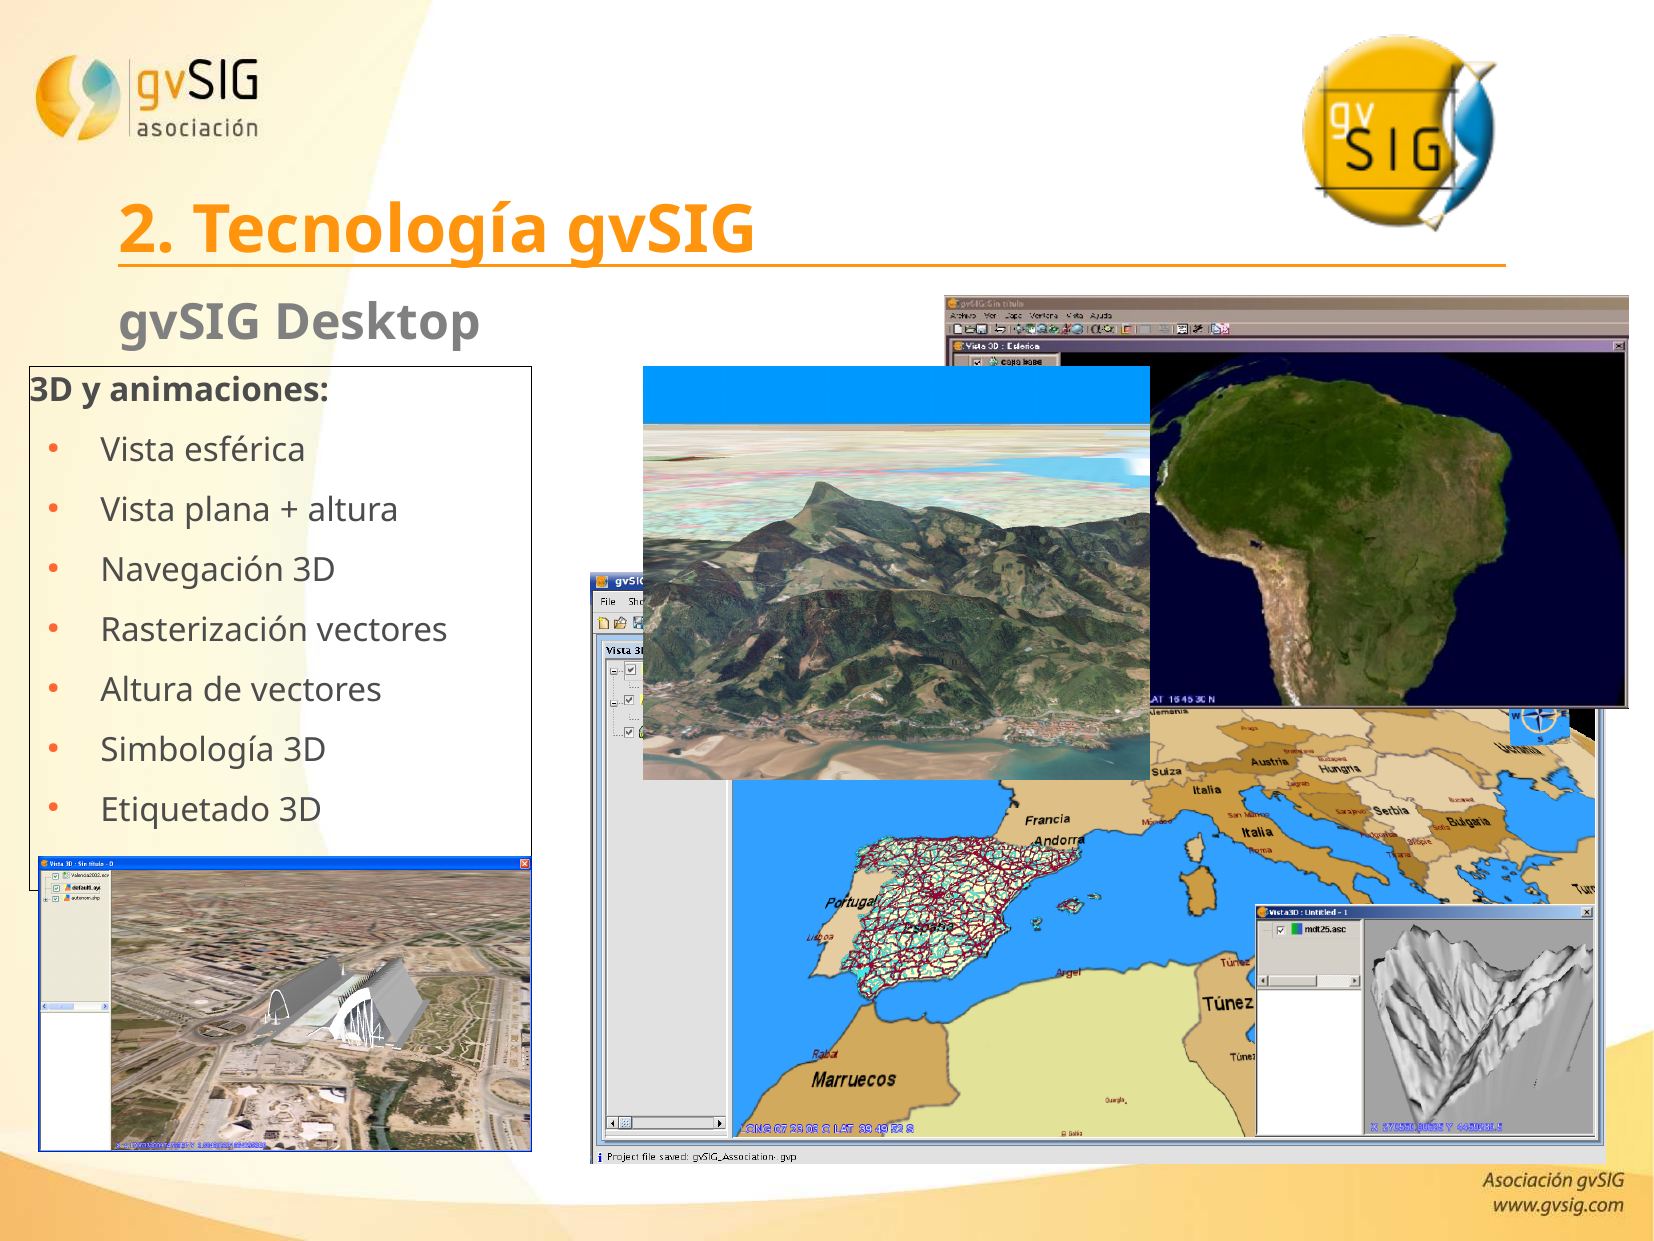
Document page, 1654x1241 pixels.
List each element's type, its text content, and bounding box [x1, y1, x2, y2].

list 3D y animaciones: Vista esférica Vista plana + altura Navegación 3D Rasterización vectores Altura de vectores Simbología 3D Etiquetado 3D ... [29, 366, 532, 831]
picture [0, 0, 1654, 1241]
title 2. Tecnología gvSIG [118, 177, 1607, 276]
title gvSIG Desktop [118, 276, 857, 365]
